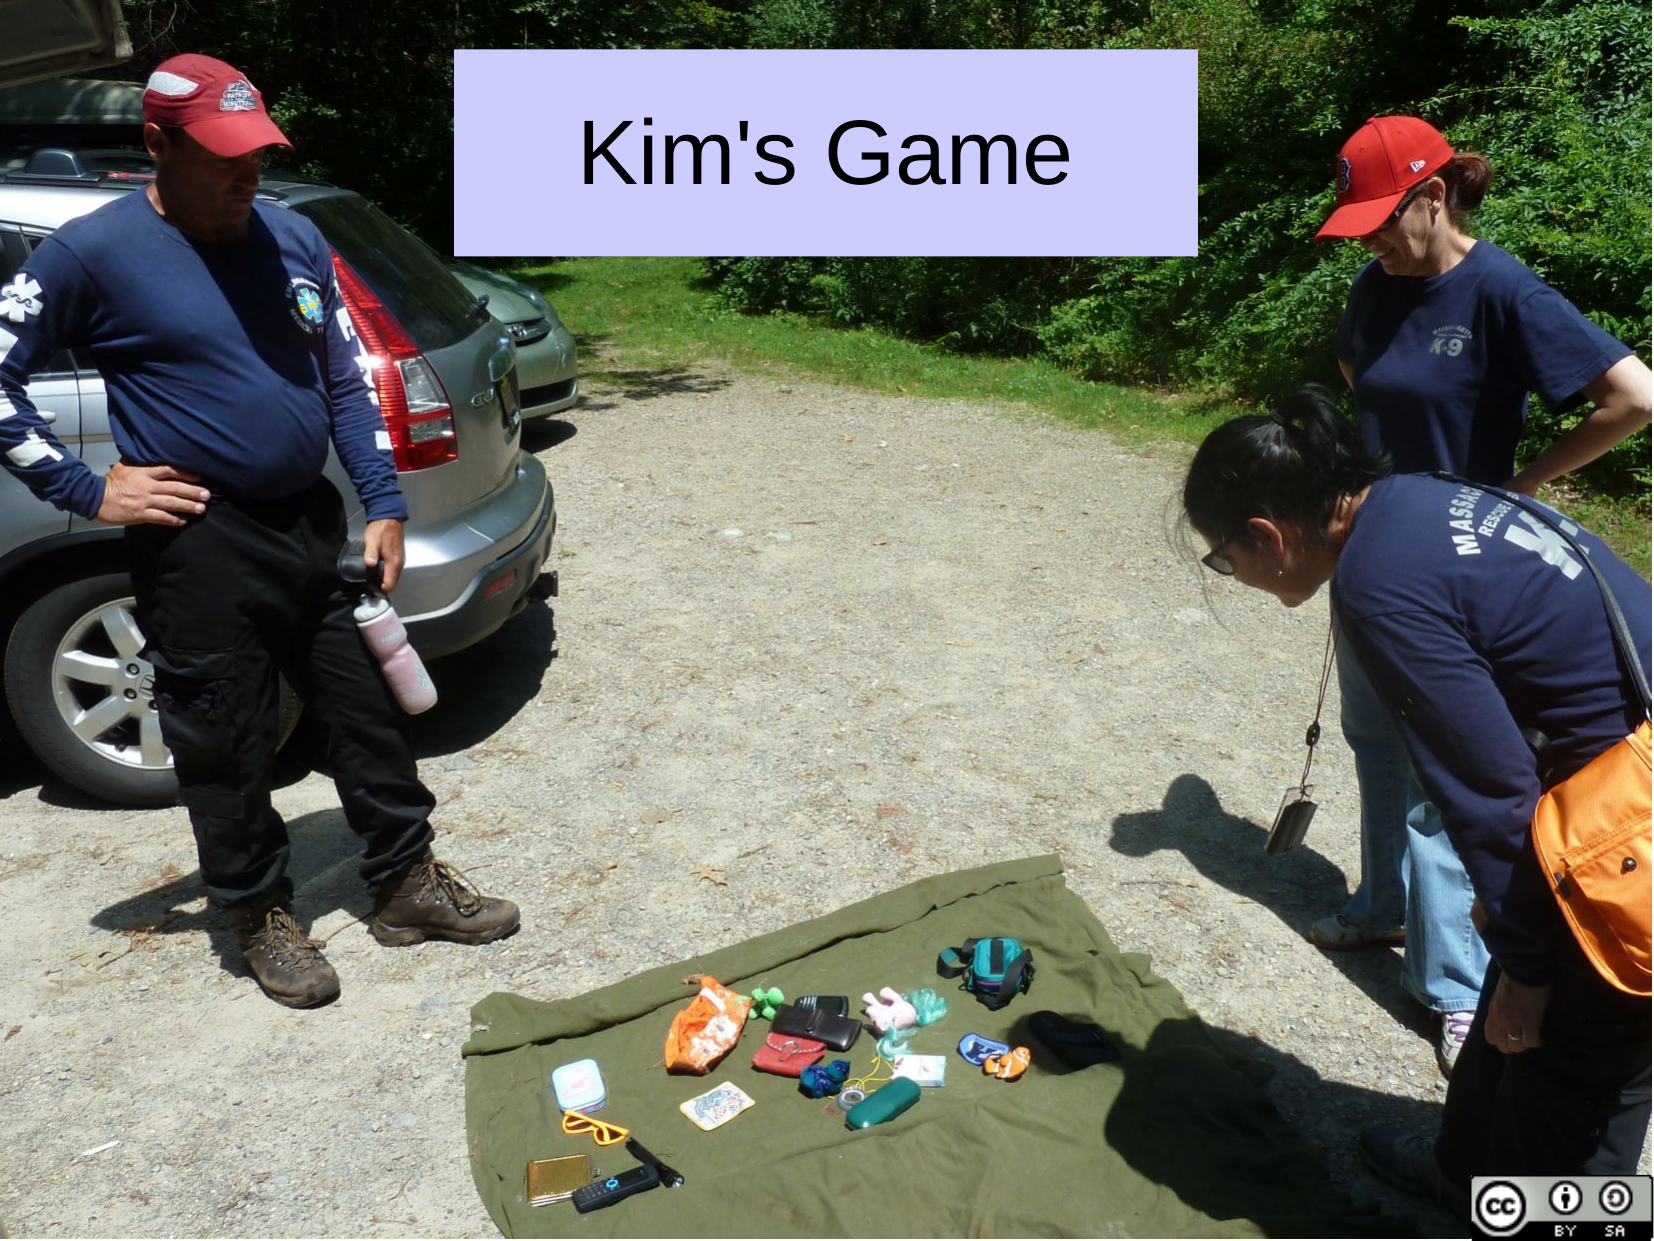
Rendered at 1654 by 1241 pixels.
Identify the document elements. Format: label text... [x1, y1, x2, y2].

title Kim's Game [454, 49, 1198, 257]
picture [0, 0, 1654, 1241]
